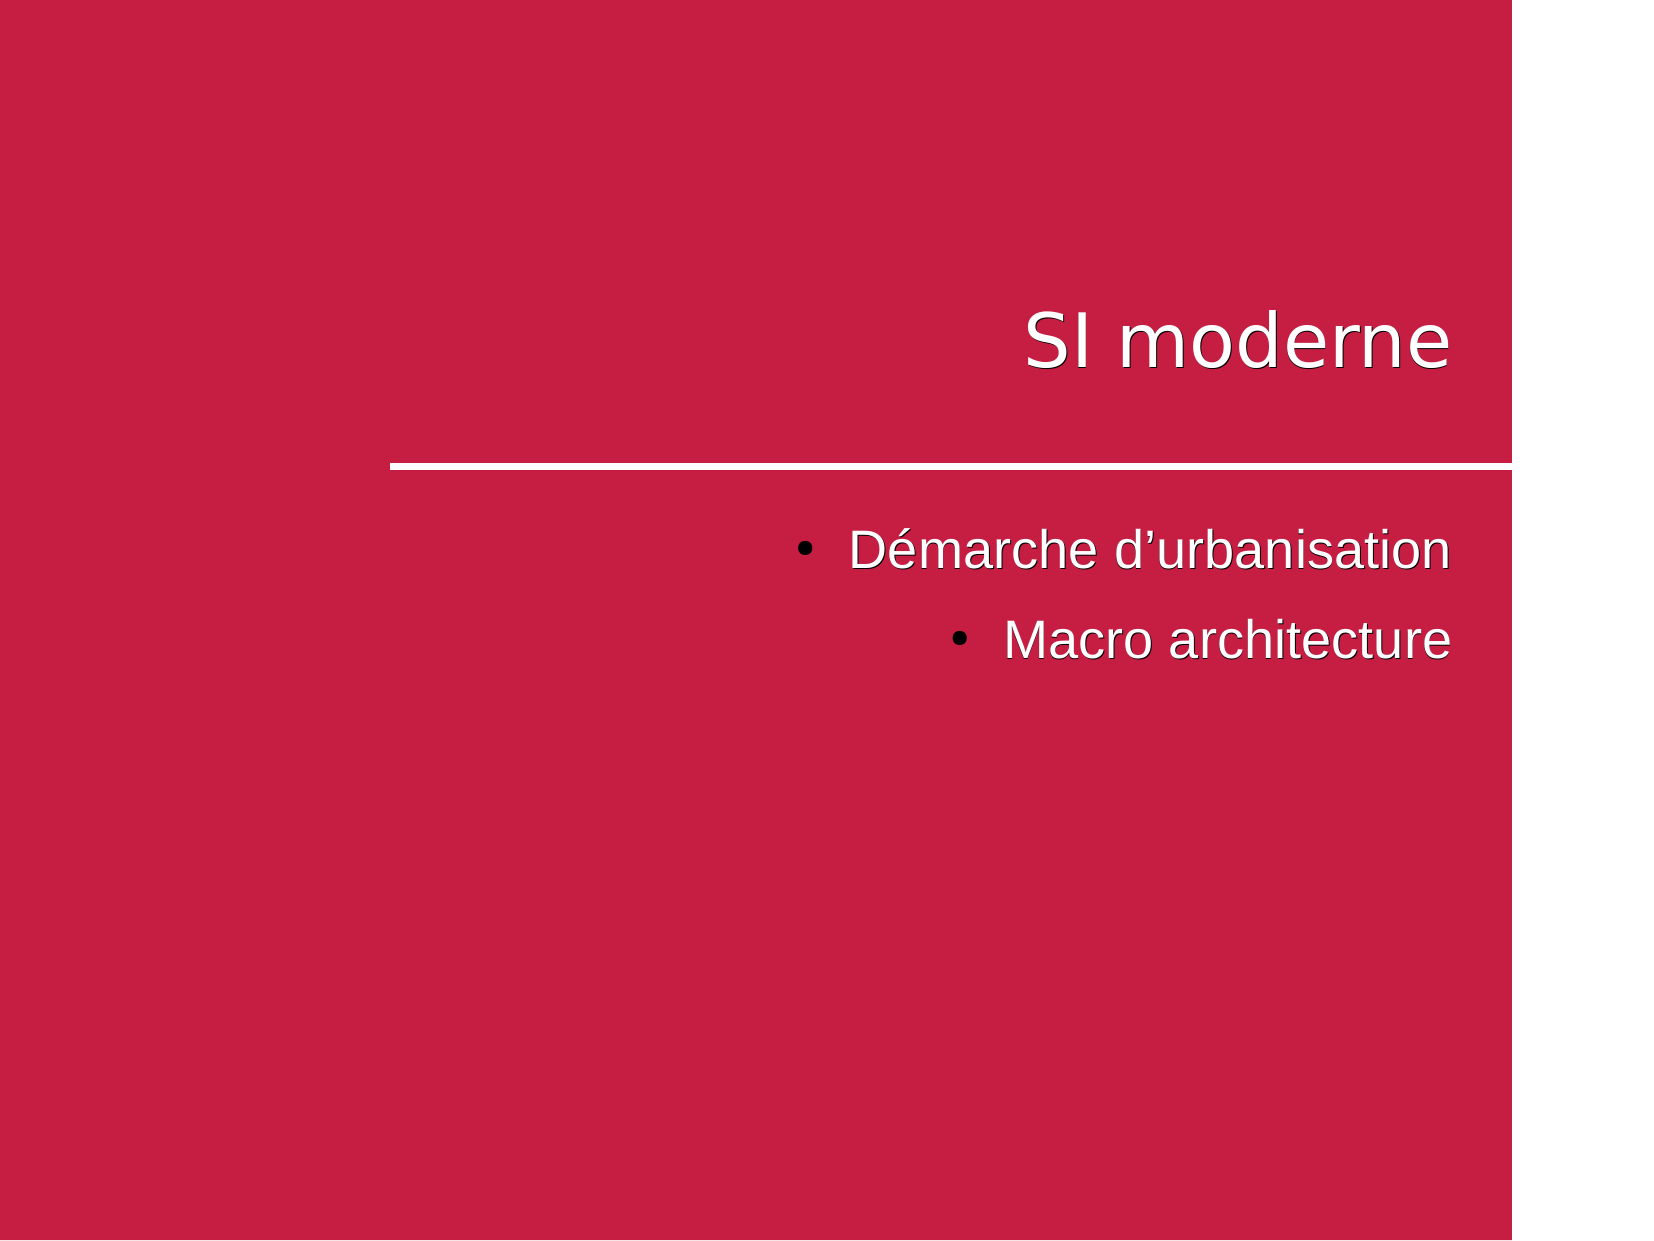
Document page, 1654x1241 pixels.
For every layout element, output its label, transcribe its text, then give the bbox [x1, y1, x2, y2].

title SI moderne [82, 238, 1453, 446]
list Démarche d’urbanisation Macro architecture [82, 519, 1453, 1123]
